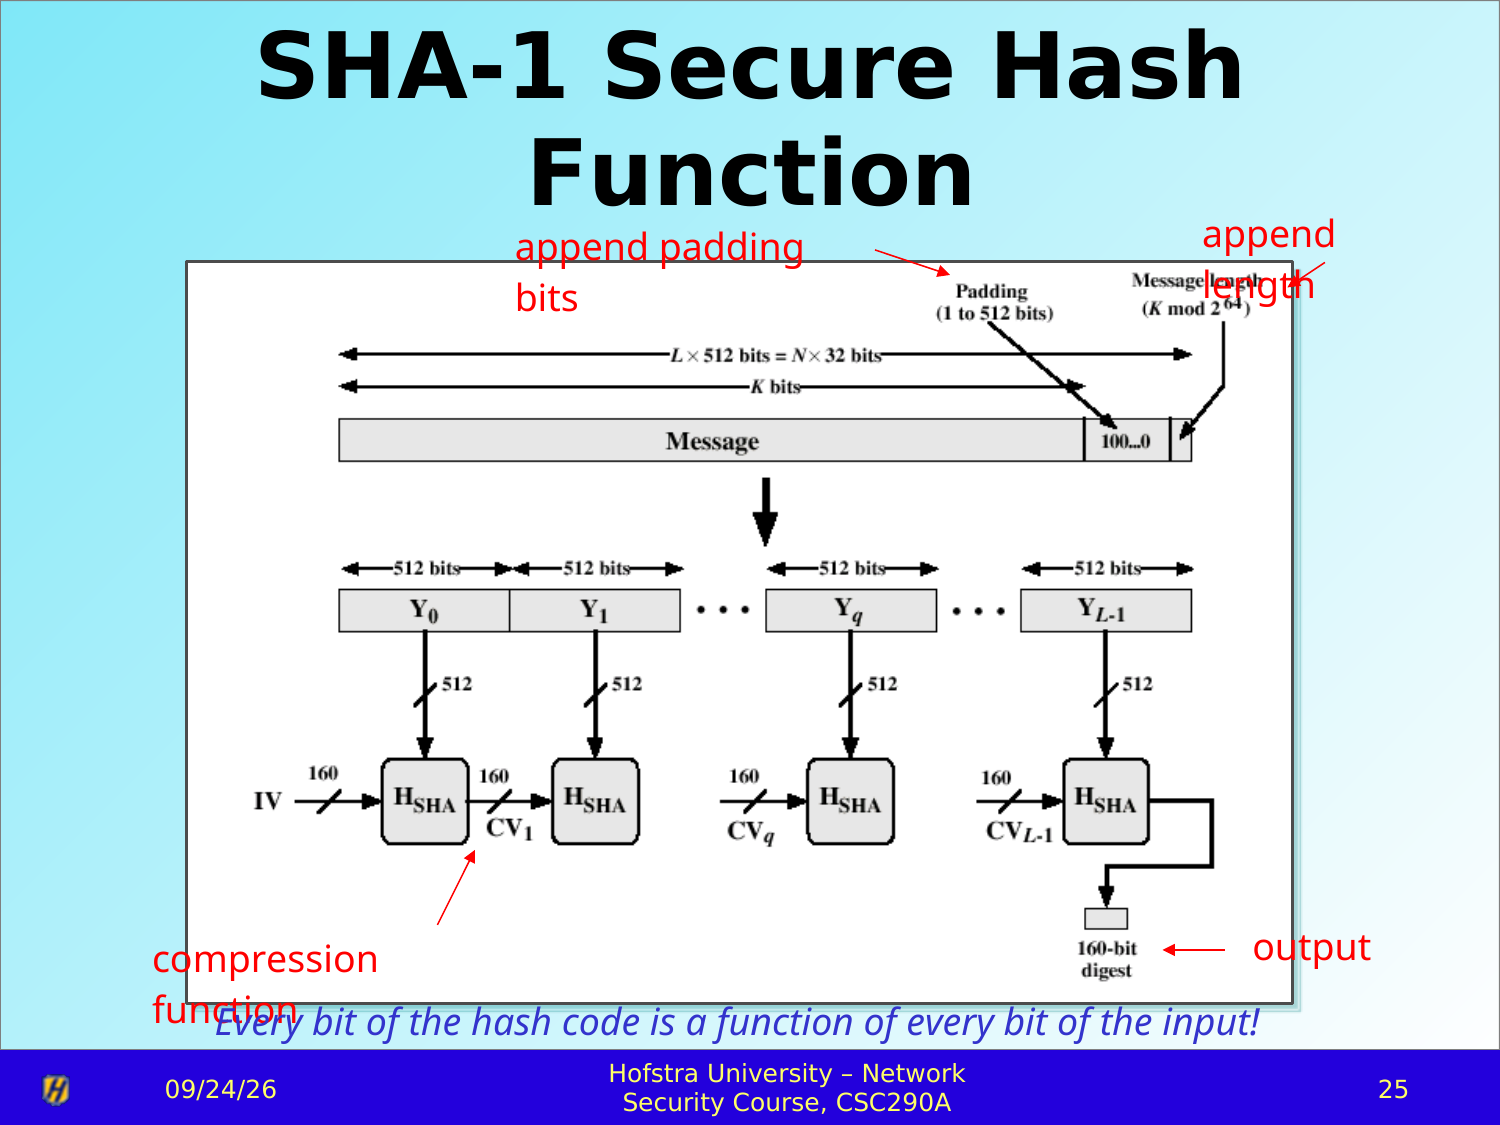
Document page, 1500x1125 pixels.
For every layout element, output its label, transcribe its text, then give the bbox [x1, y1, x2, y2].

text_box append padding bits [499, 212, 876, 330]
text_box append length [1187, 199, 1463, 318]
text_box compression function [137, 924, 550, 1043]
text_box Every bit of the hash code is a function of every bit of the input! [199, 987, 1277, 1054]
title SHA-1 Secure Hash Function [112, 5, 1391, 236]
picture [37, 1072, 76, 1110]
picture [187, 262, 1291, 1002]
text_box output [1237, 912, 1401, 979]
